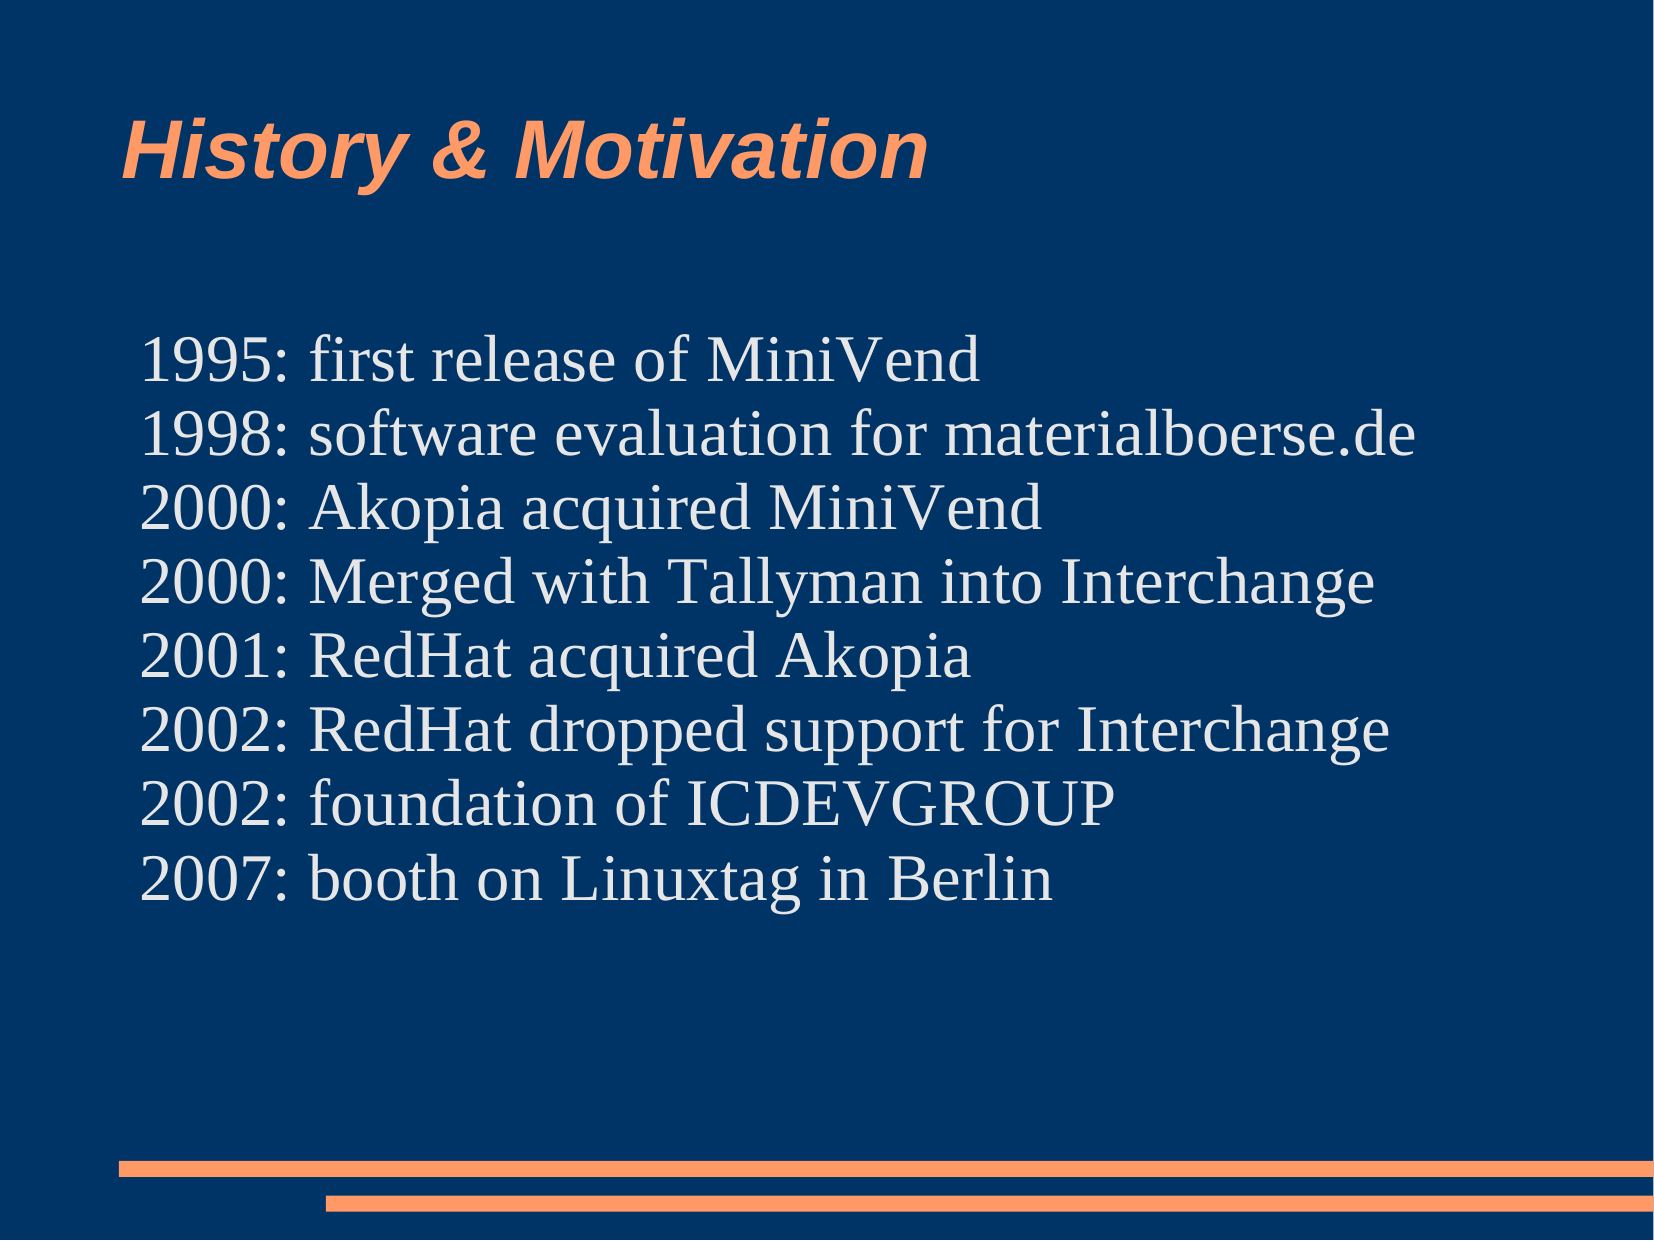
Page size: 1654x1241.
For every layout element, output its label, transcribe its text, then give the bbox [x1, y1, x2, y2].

title History & Motivation [121, 46, 1534, 254]
list 1995: first release of MiniVend 1998: software evaluation for materialboerse.de 2000: Akopia acquired MiniVend 2000: Merged with Tallyman into Interchange 2001: RedHat acquired Akopia 2002: RedHat dropped support for Interchange 2002: foundation of ICDEVGROUP 2007: booth on Linuxtag in Berlin [121, 322, 1561, 1118]
